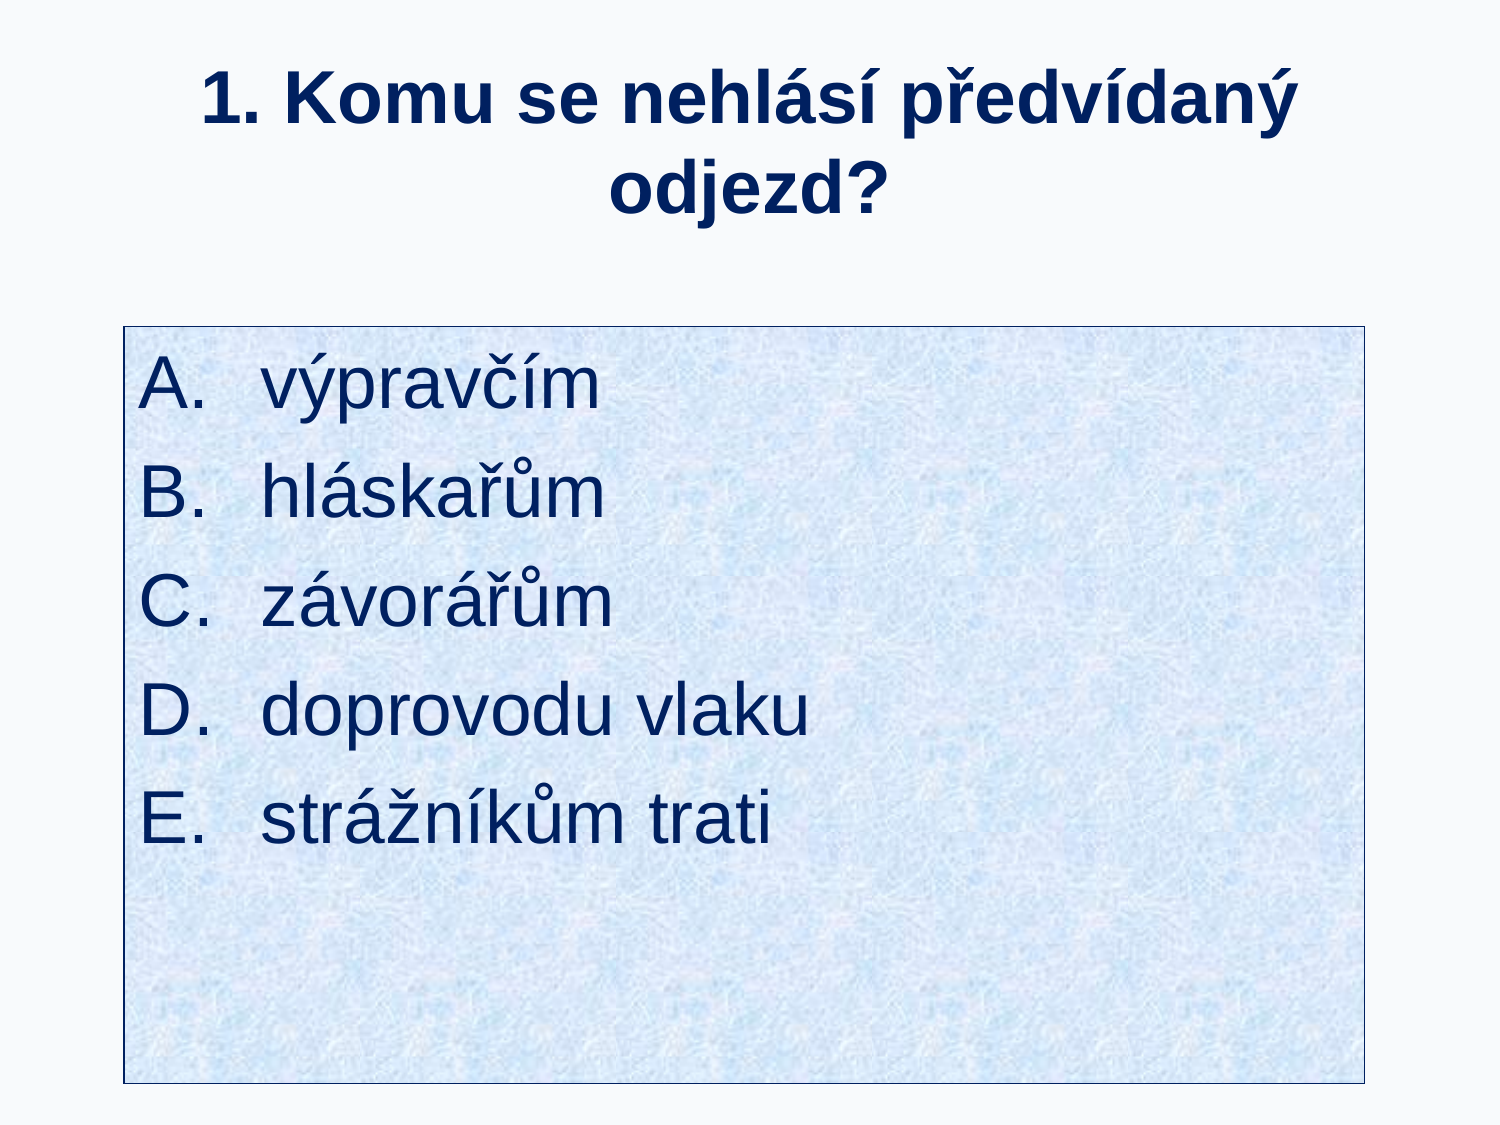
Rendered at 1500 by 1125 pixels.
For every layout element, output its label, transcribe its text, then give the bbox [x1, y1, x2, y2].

list výpravčím hláskařům závorářům doprovodu vlaku strážníkům trati [123, 326, 1365, 1084]
title 1. Komu se nehlásí předvídaný odjezd? [75, 41, 1426, 237]
